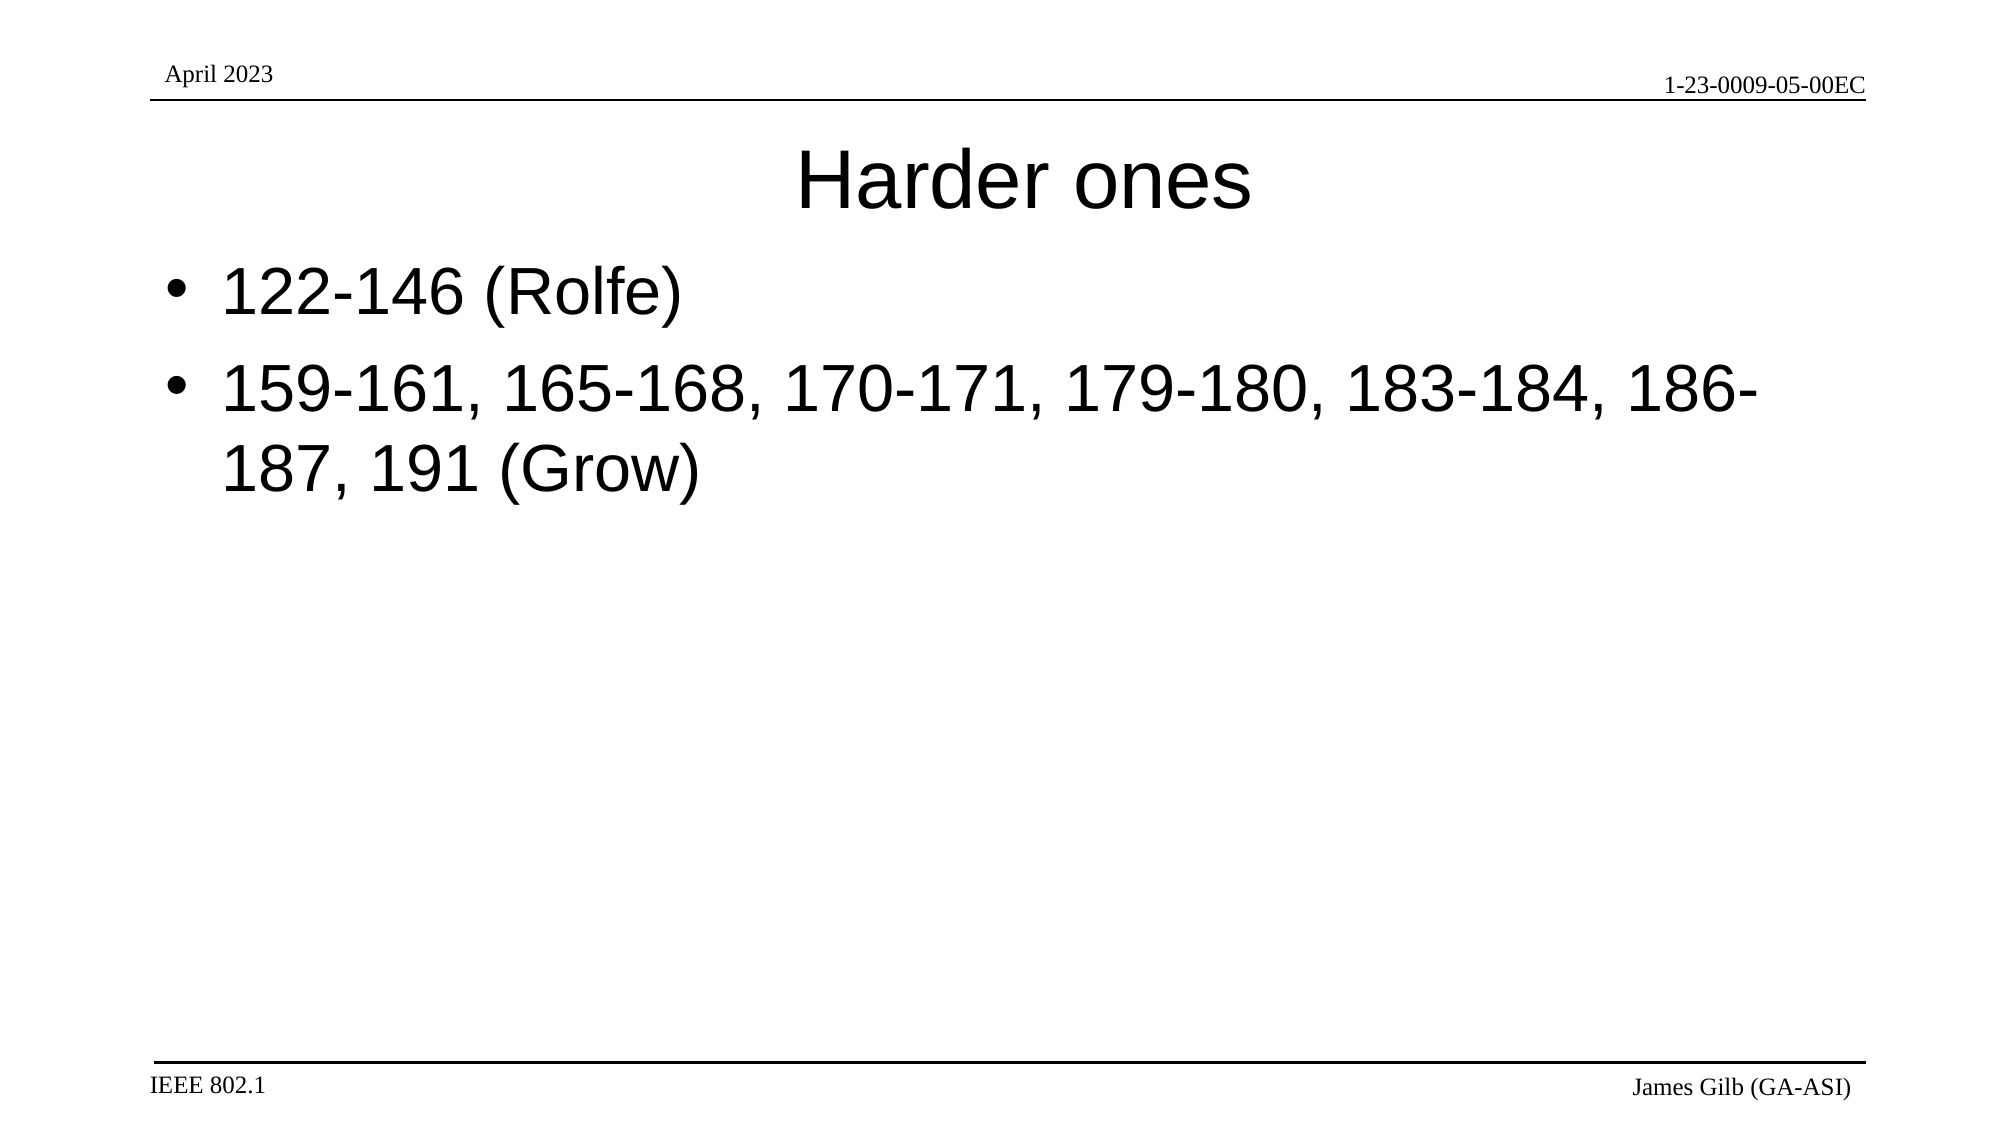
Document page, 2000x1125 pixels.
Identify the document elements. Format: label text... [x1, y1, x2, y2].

list 122-146 (Rolfe) 159-161, 165-168, 170-171, 179-180, 183-184, 186-187, 191 (Grow) [149, 239, 1900, 1051]
title Harder ones [149, 112, 1900, 238]
